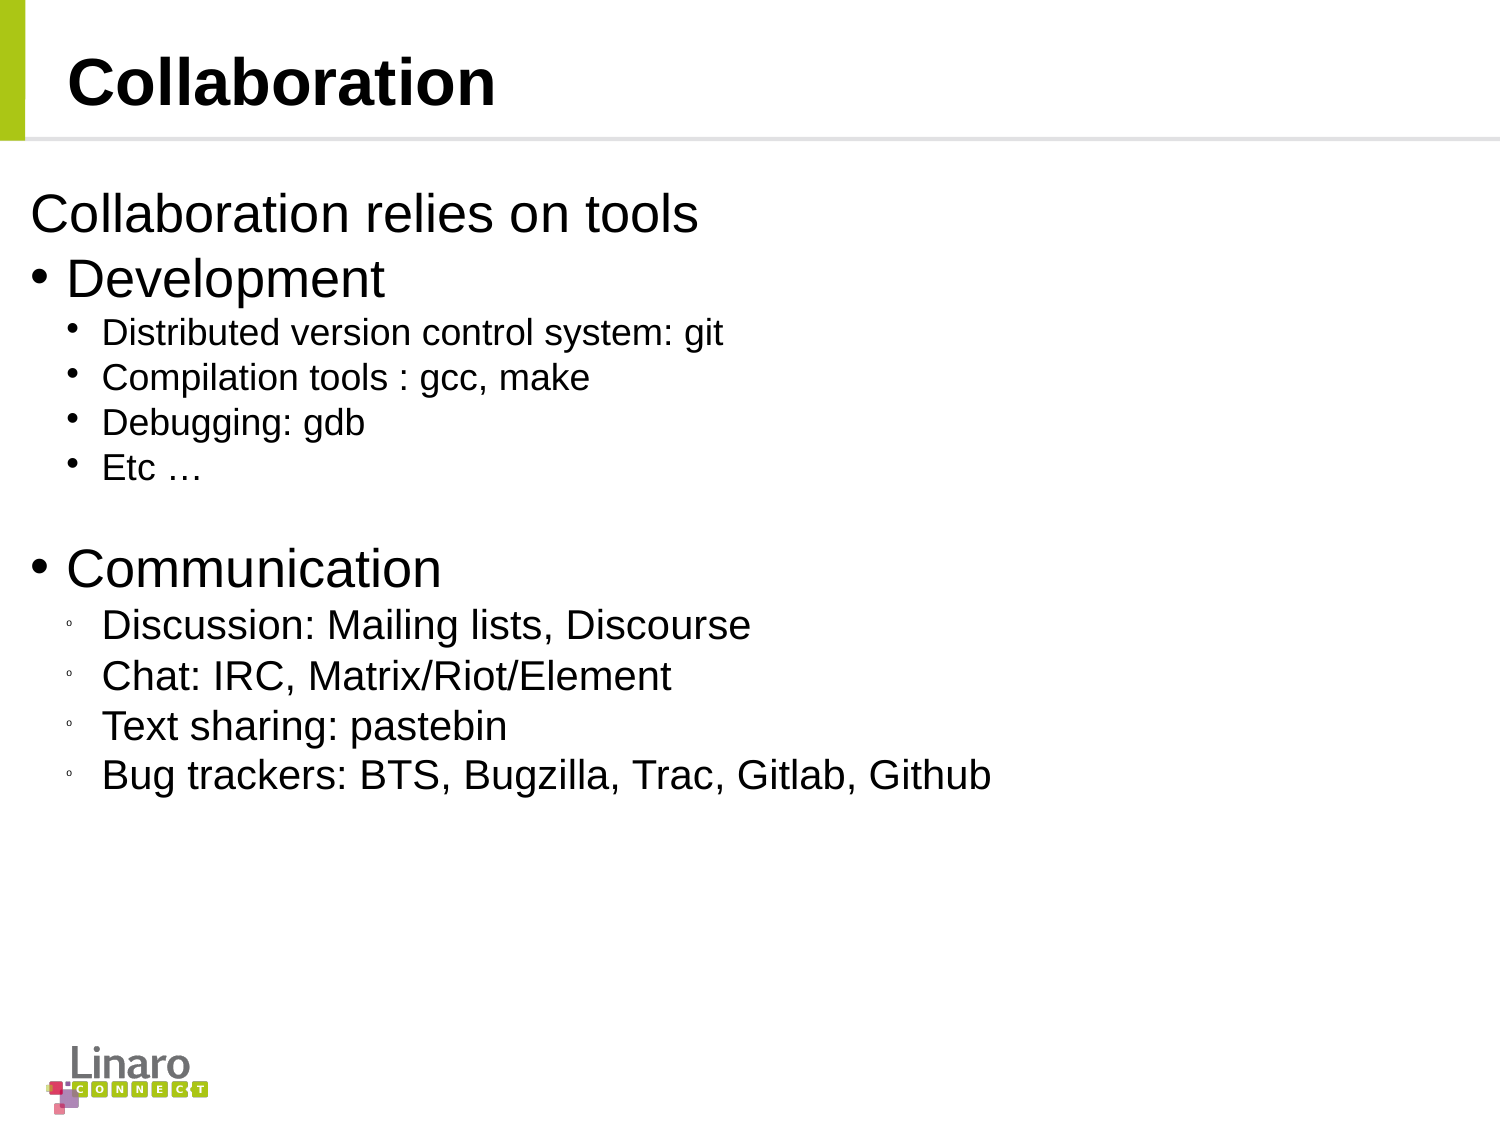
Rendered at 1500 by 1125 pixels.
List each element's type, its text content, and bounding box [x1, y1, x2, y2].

picture [39, 1041, 216, 1119]
text_box Collaboration relies on tools Development Distributed version control system: git Compilation tools : gcc, make Debugging: gdb Etc … Communication Discussion: Mailing lists, Discourse Chat: IRC, Matrix/Riot/Element Text sharing: pastebin Bug trackers: BTS, Bugzilla, Trac, Gitlab, Github [16, 163, 1482, 1038]
text_box Collaboration [53, 23, 1465, 136]
